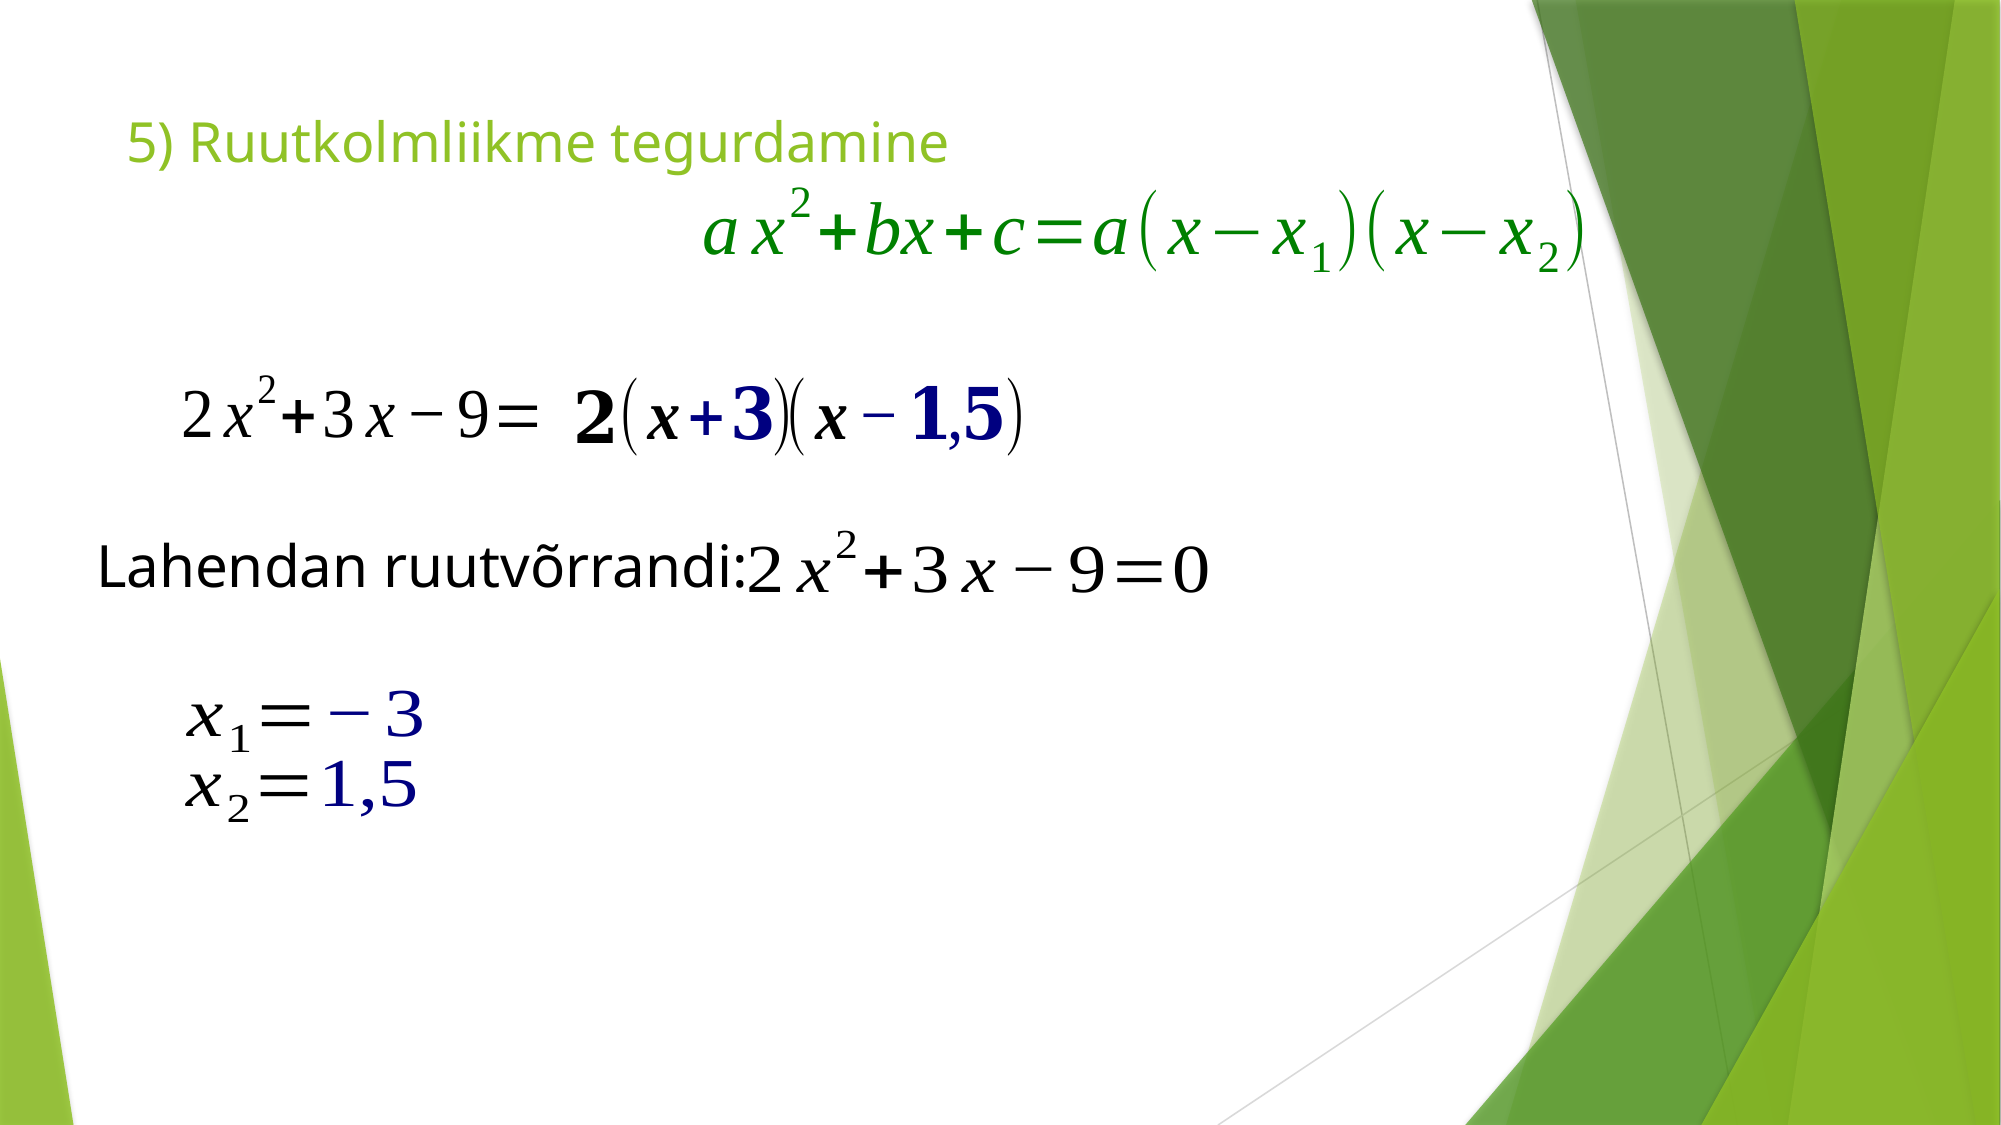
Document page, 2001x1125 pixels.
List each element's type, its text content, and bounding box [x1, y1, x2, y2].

chart [738, 521, 1220, 608]
chart [567, 374, 1034, 460]
chart [694, 177, 1595, 282]
text_box Lahendan ruutvõrrandi: [81, 521, 763, 607]
title 5) Ruutkolmliikme tegurdamine [111, 99, 1522, 317]
chart [173, 675, 435, 832]
chart [173, 365, 553, 453]
